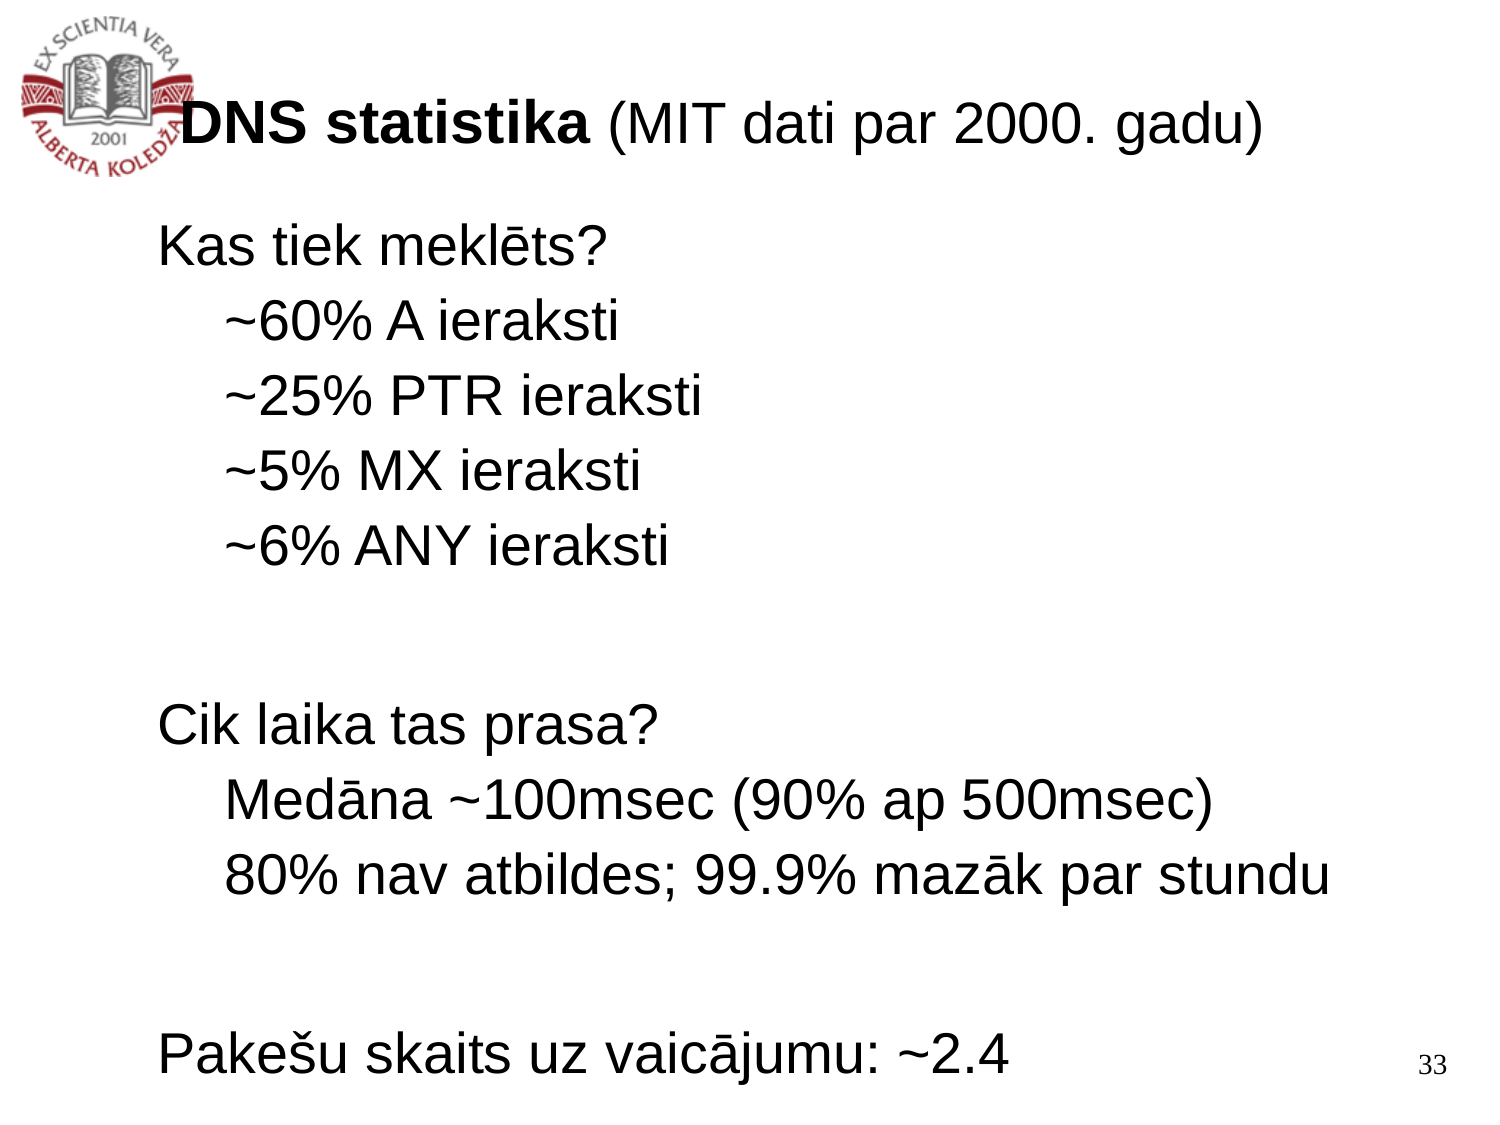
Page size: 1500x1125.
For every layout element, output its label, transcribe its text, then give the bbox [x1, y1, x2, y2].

title DNS statistika (MIT dati par 2000. gadu) [50, 62, 1374, 175]
list Kas tiek meklēts? ~60% A ieraksti ~25% PTR ieraksti ~5% MX ieraksti ~6% ANY ieraksti Cik laika tas prasa? Medāna ~100msec (90% ap 500msec) 80% nav atbildes; 99.9% mazāk par stundu Pakešu skaits uz vaicājumu: ~2.4 [74, 200, 1463, 1101]
picture [21, 16, 194, 177]
text_box <skaitlis> [1312, 1037, 1463, 1101]
